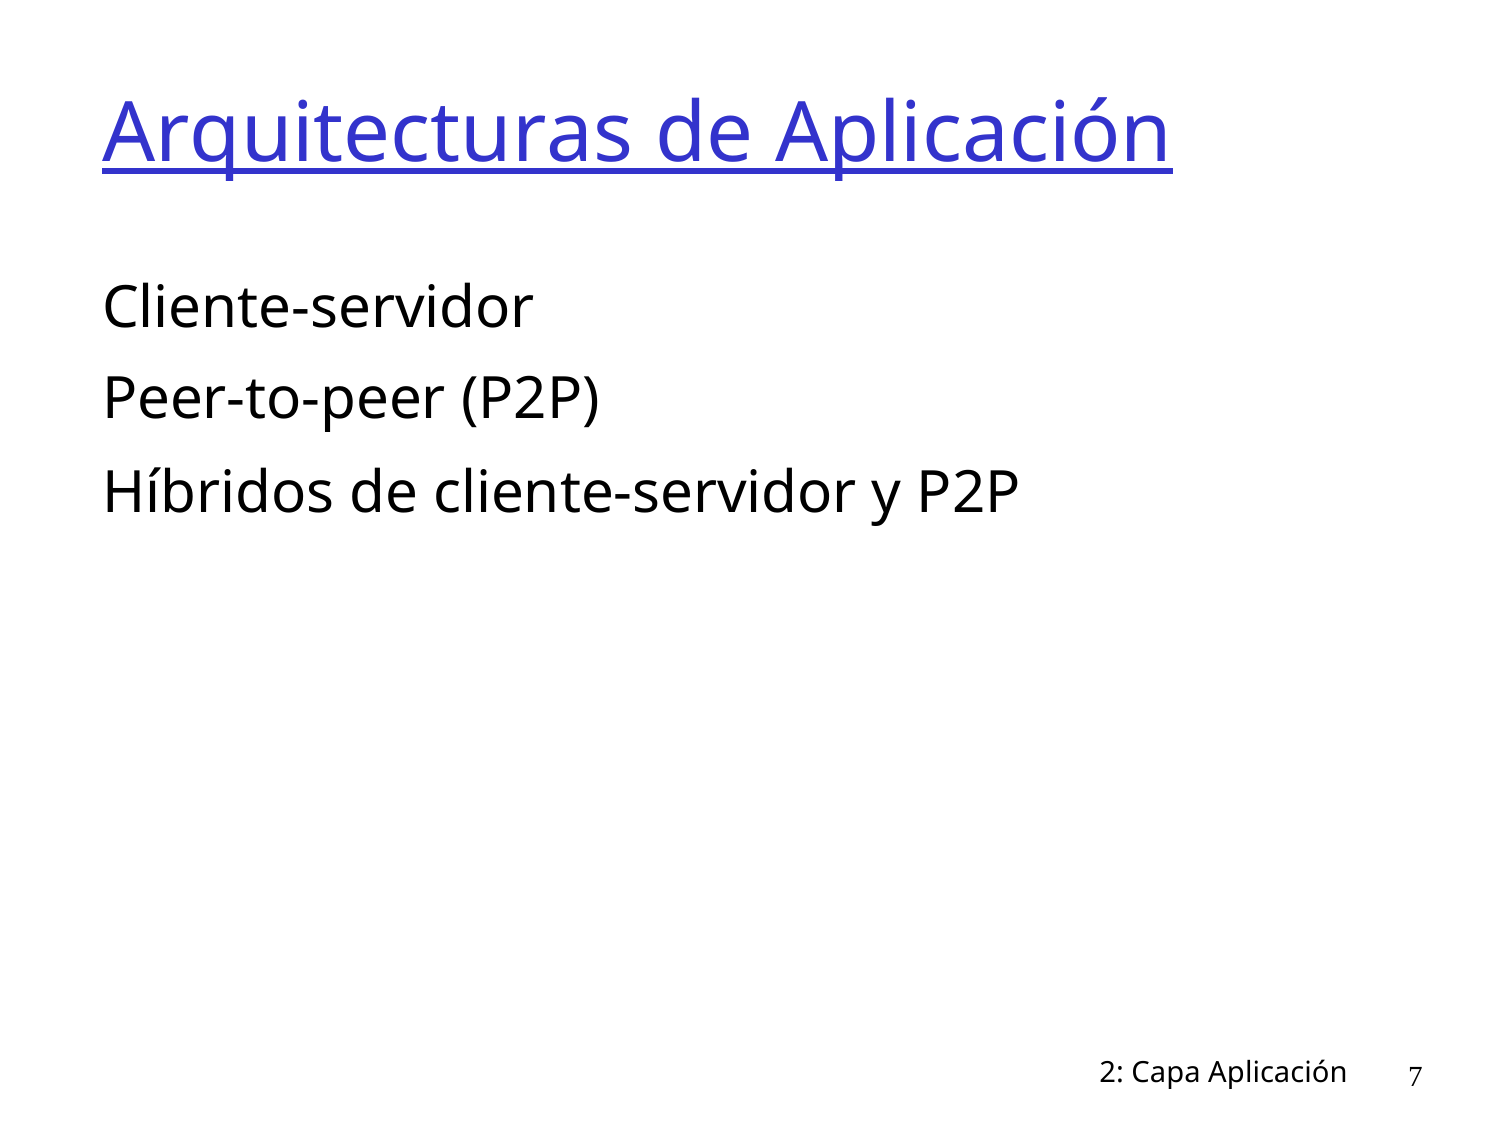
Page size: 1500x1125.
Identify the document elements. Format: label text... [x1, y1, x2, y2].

list Cliente-servidor Peer-to-peer (P2P) Híbridos de cliente-servidor y P2P [87, 262, 1363, 1026]
title Arquitecturas de Aplicación [87, 37, 1363, 225]
